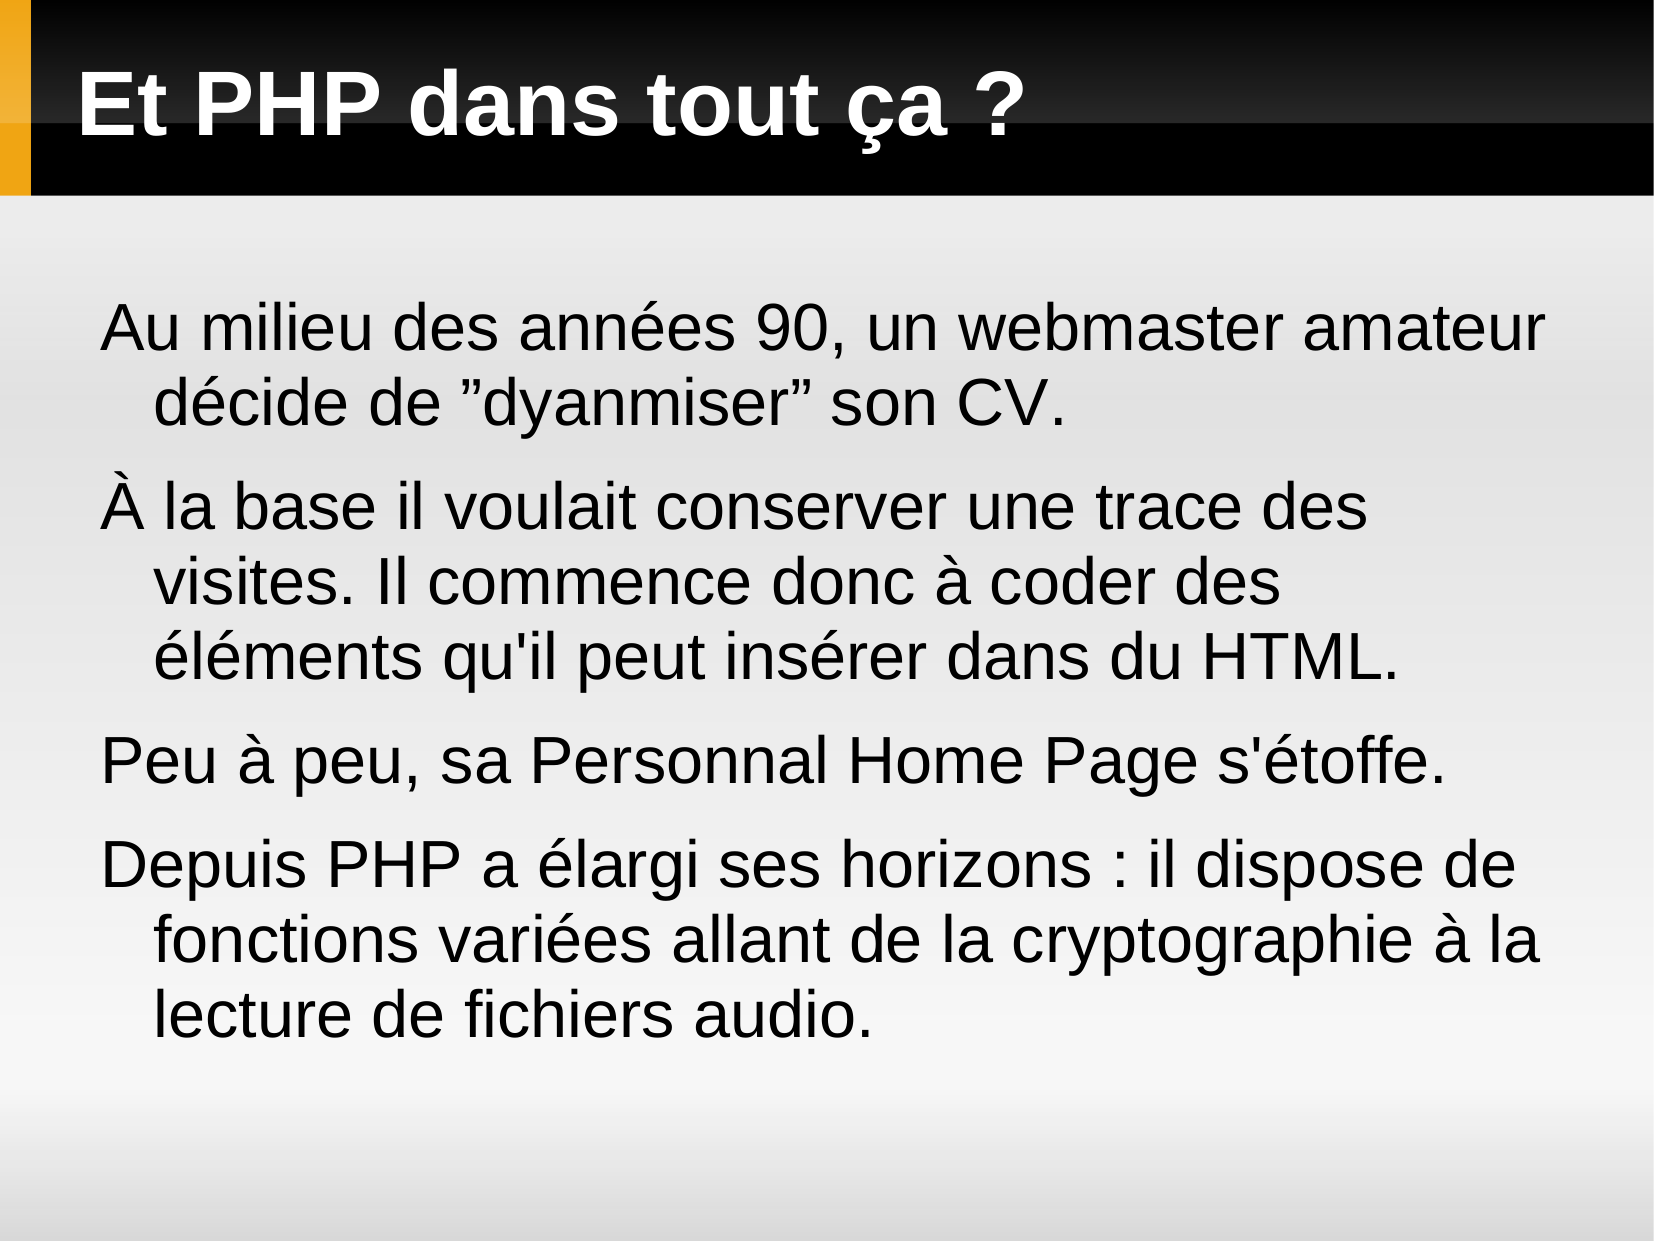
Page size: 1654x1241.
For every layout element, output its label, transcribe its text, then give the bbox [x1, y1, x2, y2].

picture [0, 0, 1654, 1241]
list Au milieu des années 90, un webmaster amateur décide de ”dyanmiser” son CV. À la base il voulait conserver une trace des visites. Il commence donc à coder des éléments qu'il peut insérer dans du HTML. Peu à peu, sa Personnal Home Page s'étoffe. Depuis PHP a élargi ses horizons : il dispose de fonctions variées allant de la cryptographie à la lecture de fichiers audio. [82, 290, 1571, 1094]
title Et PHP dans tout ça ? [76, 7, 1565, 200]
